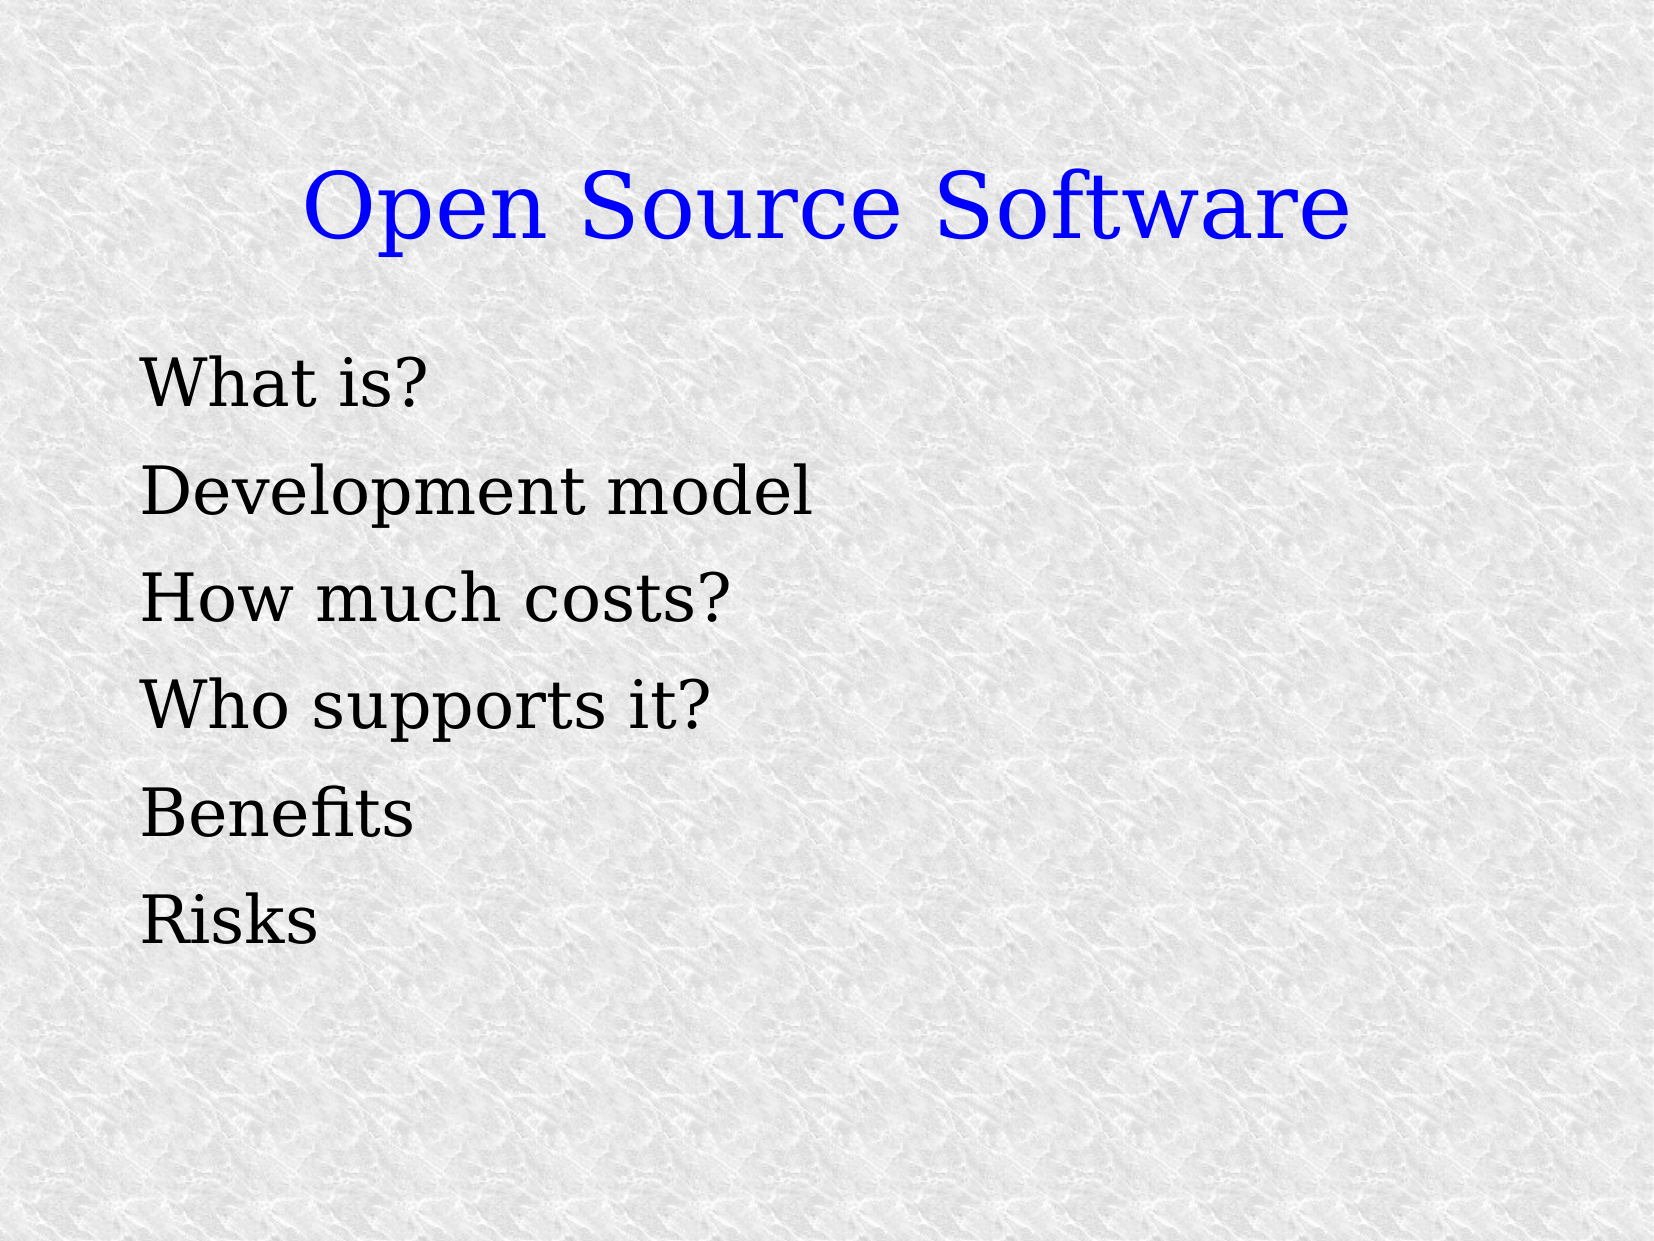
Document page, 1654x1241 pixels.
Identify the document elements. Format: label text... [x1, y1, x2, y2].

title Open Source Software [121, 102, 1534, 311]
picture [0, 0, 1654, 1241]
list What is? Development model How much costs? Who supports it? Benefits Risks [121, 344, 1534, 1127]
